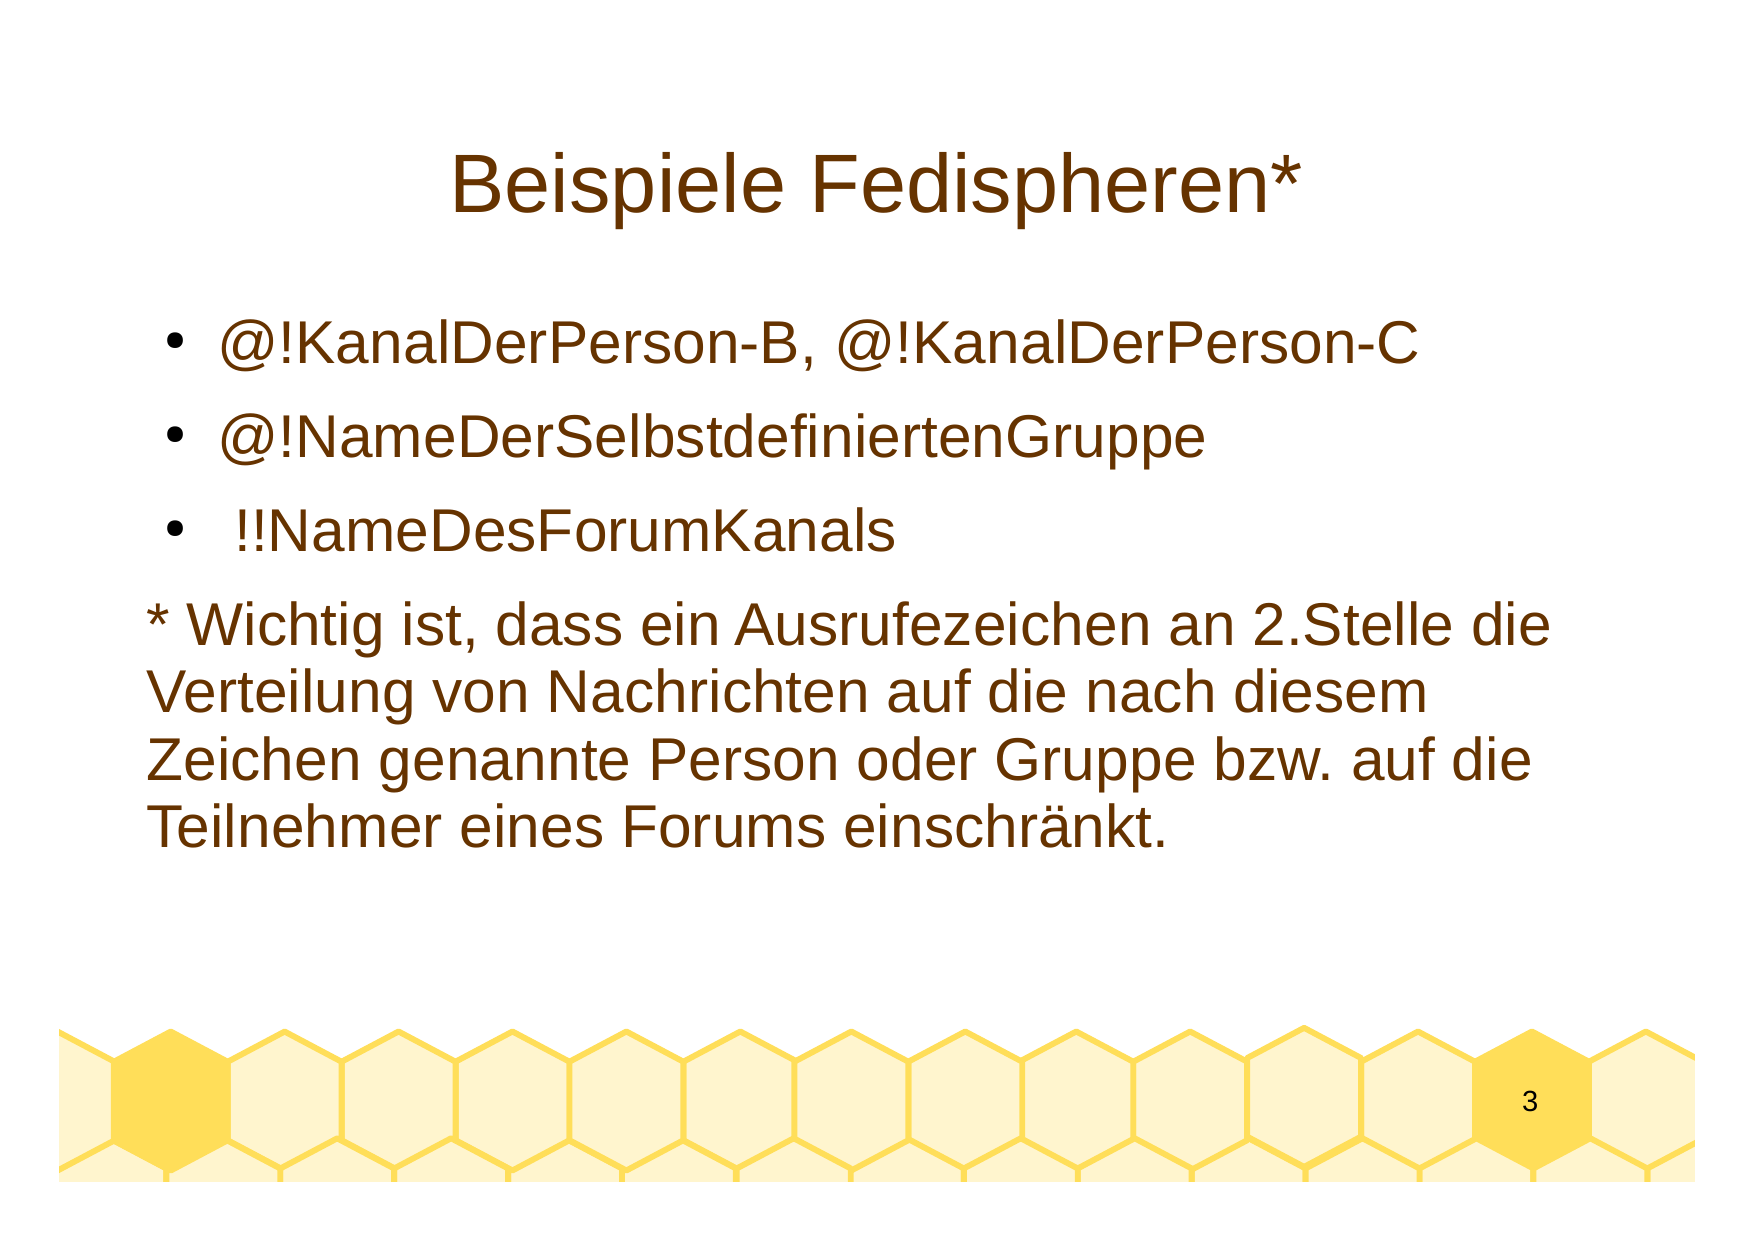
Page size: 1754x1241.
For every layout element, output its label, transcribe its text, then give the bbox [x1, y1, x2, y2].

title Beispiele Fedispheren* [146, 94, 1608, 273]
list @!KanalDerPerson-B, @!KanalDerPerson-C @!NameDerSelbstdefiniertenGruppe !!NameDesForumKanals * Wichtig ist, dass ein Ausrufezeichen an 2.Stelle die Verteilung von Nachrichten auf die nach diesem Zeichen genannte Person oder Gruppe bzw. auf die Teilnehmer eines Forums einschränkt. [146, 308, 1608, 950]
